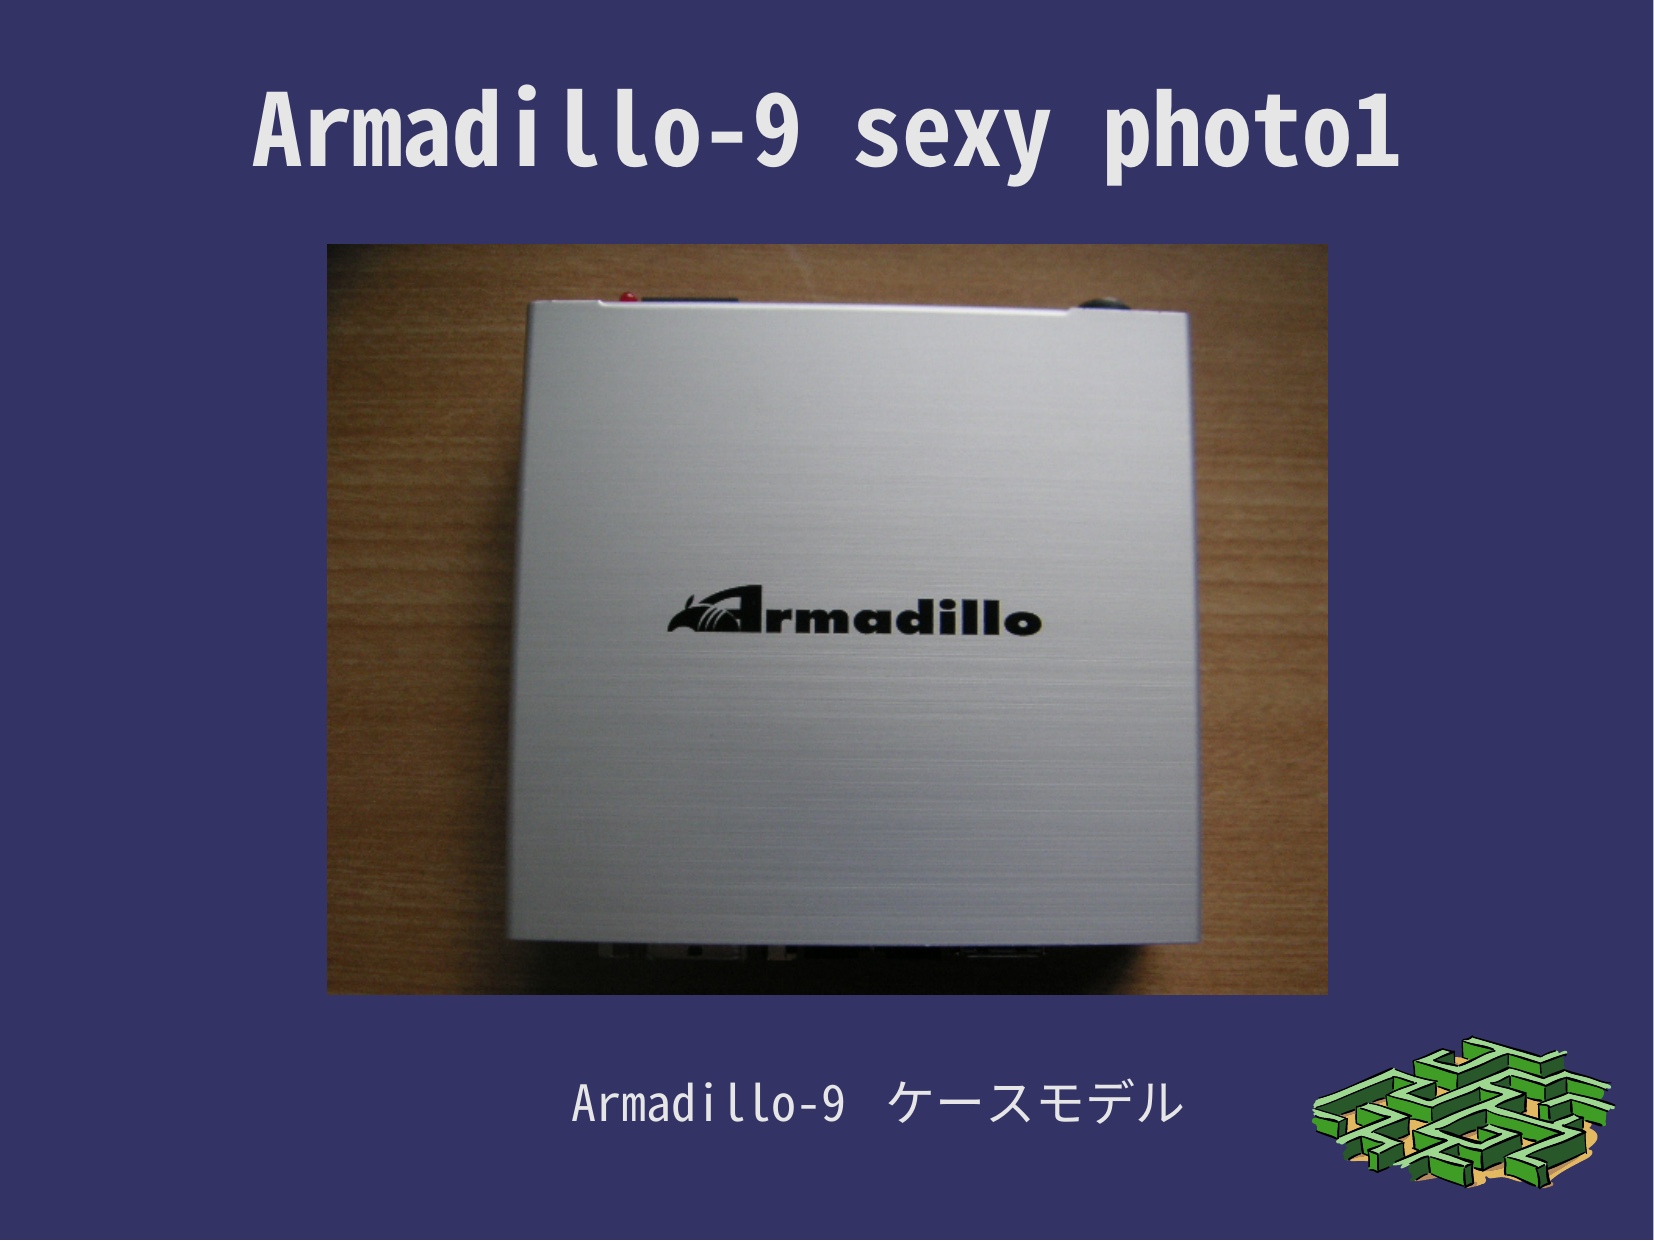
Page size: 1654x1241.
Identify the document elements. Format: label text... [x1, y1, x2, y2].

picture [327, 244, 1328, 995]
title Armadillo-9 sexy photo1 [121, 19, 1534, 227]
list Armadillo-9 ケースモデル [177, 1062, 1568, 1152]
